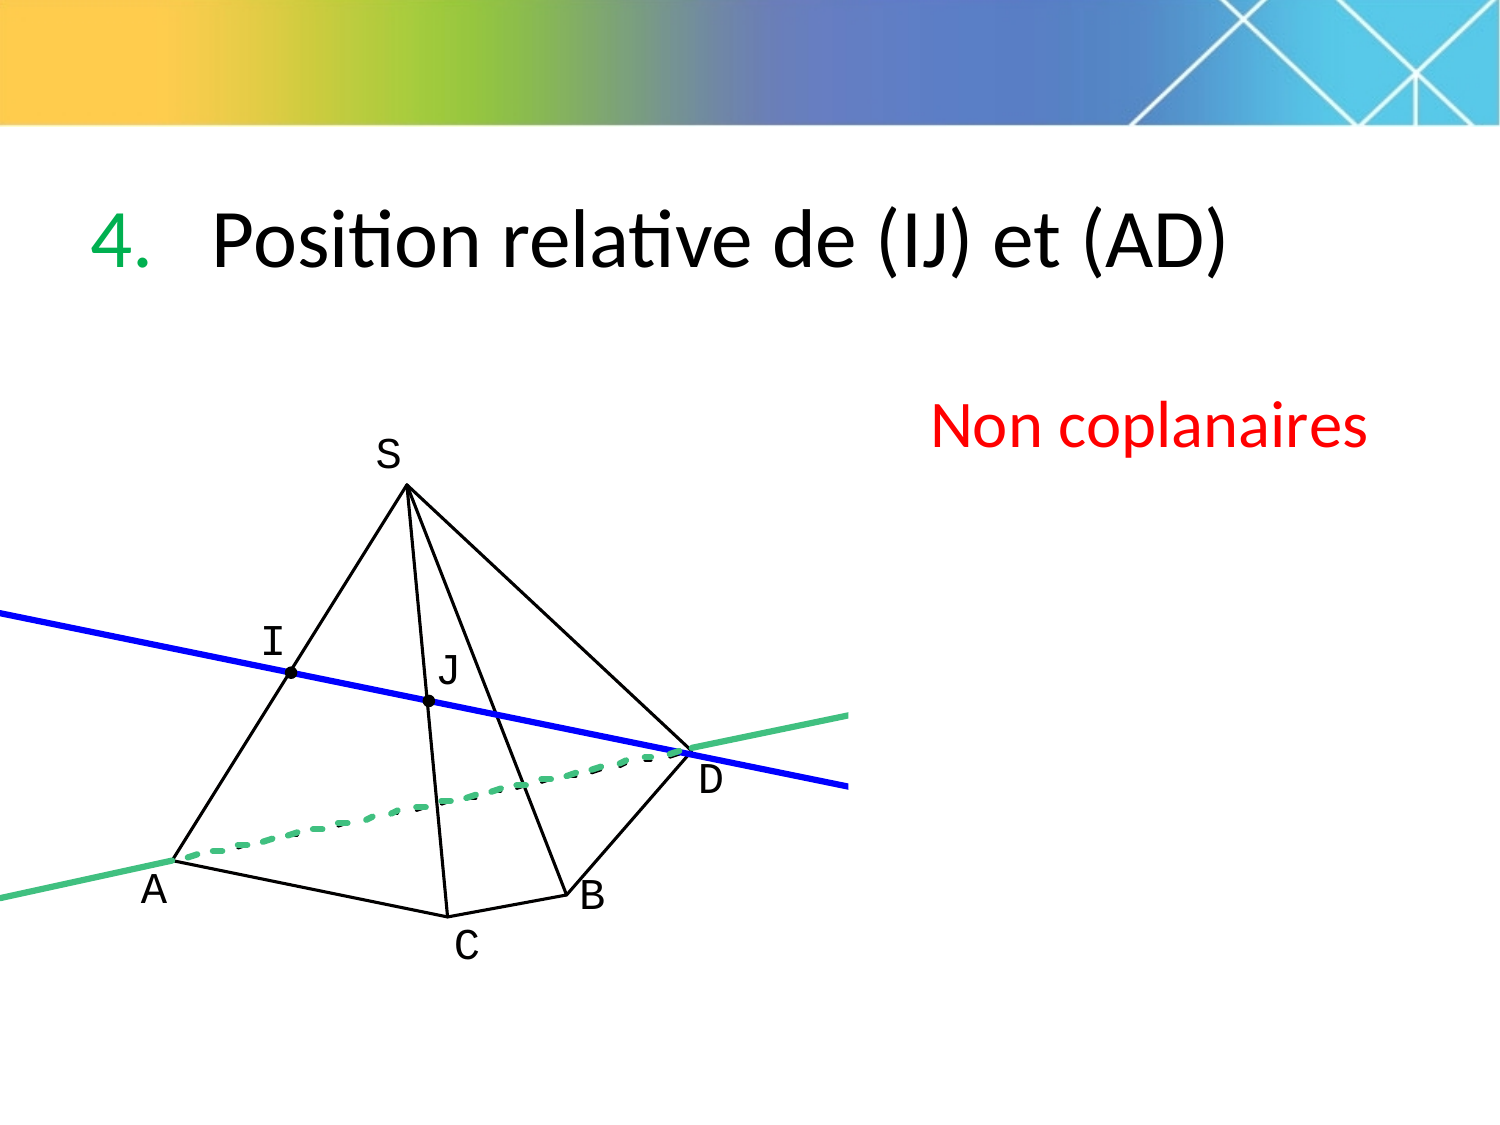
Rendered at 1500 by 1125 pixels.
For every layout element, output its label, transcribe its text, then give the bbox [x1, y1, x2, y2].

picture [0, 0, 1500, 127]
title Position relative de (IJ) et (AD) [75, 163, 1426, 305]
picture [0, 397, 849, 1012]
text_box Non coplanaires [915, 373, 1424, 469]
